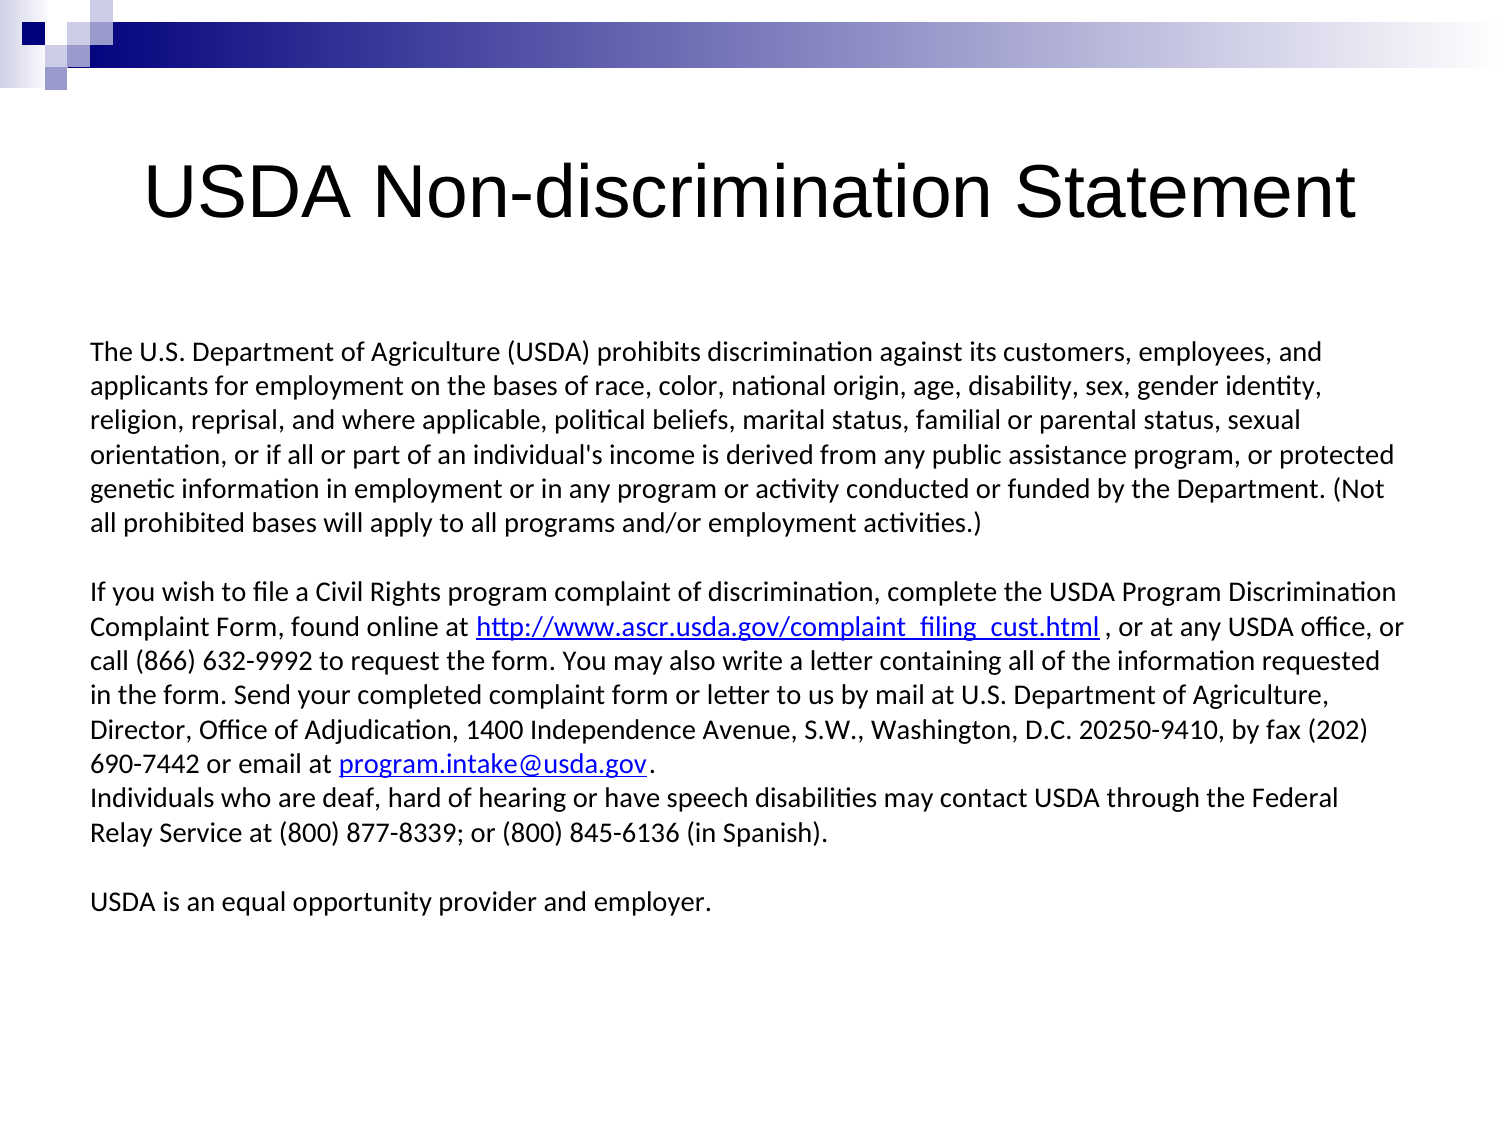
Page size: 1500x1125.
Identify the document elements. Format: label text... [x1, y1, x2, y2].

title USDA Non-discrimination Statement [75, 75, 1426, 300]
list The U.S. Department of Agriculture (USDA) prohibits discrimination against its customers, employees, and applicants for employment on the bases of race, color, national origin, age, disability, sex, gender identity, religion, reprisal, and where applicable, political beliefs, marital status, familial or parental status, sexual orientation, or if all or part of an individual's income is derived from any public assistance program, or protected genetic information in employment or in any program or activity conducted or funded by the Department. (Not all prohibited bases will apply to all programs and/or employment activities.) If you wish to file a Civil Rights program complaint of discrimination, complete the USDA Program Discrimination Complaint Form, found online at http://www.ascr.usda.gov/complaint_filing_cust.html, or at any USDA office, or call (866) 632-9992 to request the form. You may also write a letter containing all of the information requested in the form. Send your completed complaint form or letter to us by mail at U.S. Department of Agriculture, Director, Office of Adjudication, 1400 Independence Avenue, S.W., Washington, D.C. 20250-9410, by fax (202) 690-7442 or email at program.intake@usda.gov. Individuals who are deaf, hard of hearing or have speech disabilities may contact USDA through the Federal Relay Service at (800) 877-8339; or (800) 845-6136 (in Spanish). USDA is an equal opportunity provider and employer. [75, 324, 1426, 963]
